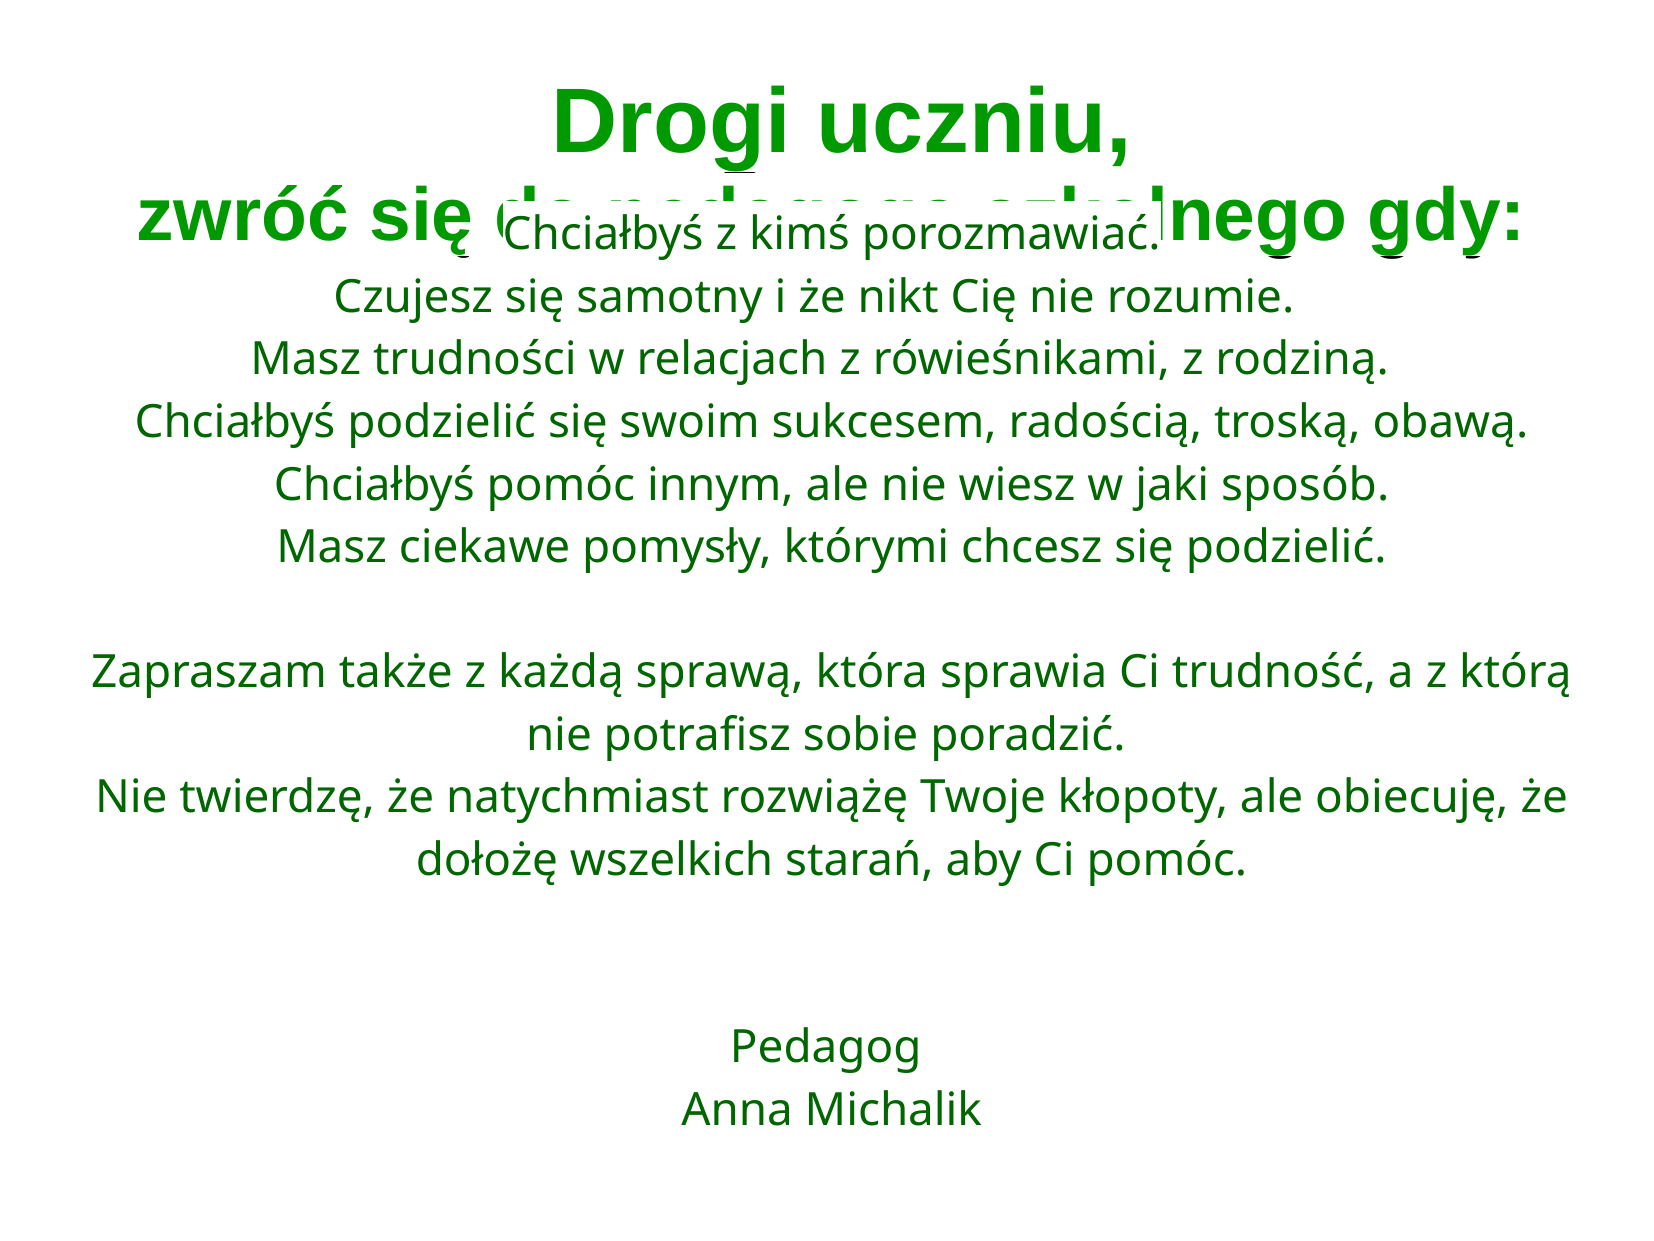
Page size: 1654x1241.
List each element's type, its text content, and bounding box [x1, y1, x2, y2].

title Drogi uczniu, zwróć się do pedagoga szkolnego gdy: [98, 59, 1587, 267]
subtitle Chciałbyś z kimś porozmawiać. Czujesz się samotny i że nikt Cię nie rozumie. Masz trudności w relacjach z rówieśnikami, z rodziną. Chciałbyś podzielić się swoim sukcesem, radością, troską, obawą. Chciałbyś pomóc innym, ale nie wiesz w jaki sposób. Masz ciekawe pomysły, którymi chcesz się podzielić. Zapraszam także z każdą sprawą, która sprawia Ci trudność, a z którą nie potrafisz sobie poradzić. Nie twierdzę, że natychmiast rozwiążę Twoje kłopoty, ale obiecuję, że dołożę wszelkich starań, aby Ci pomóc. Pedagog Anna Michalik [57, 292, 1607, 1241]
